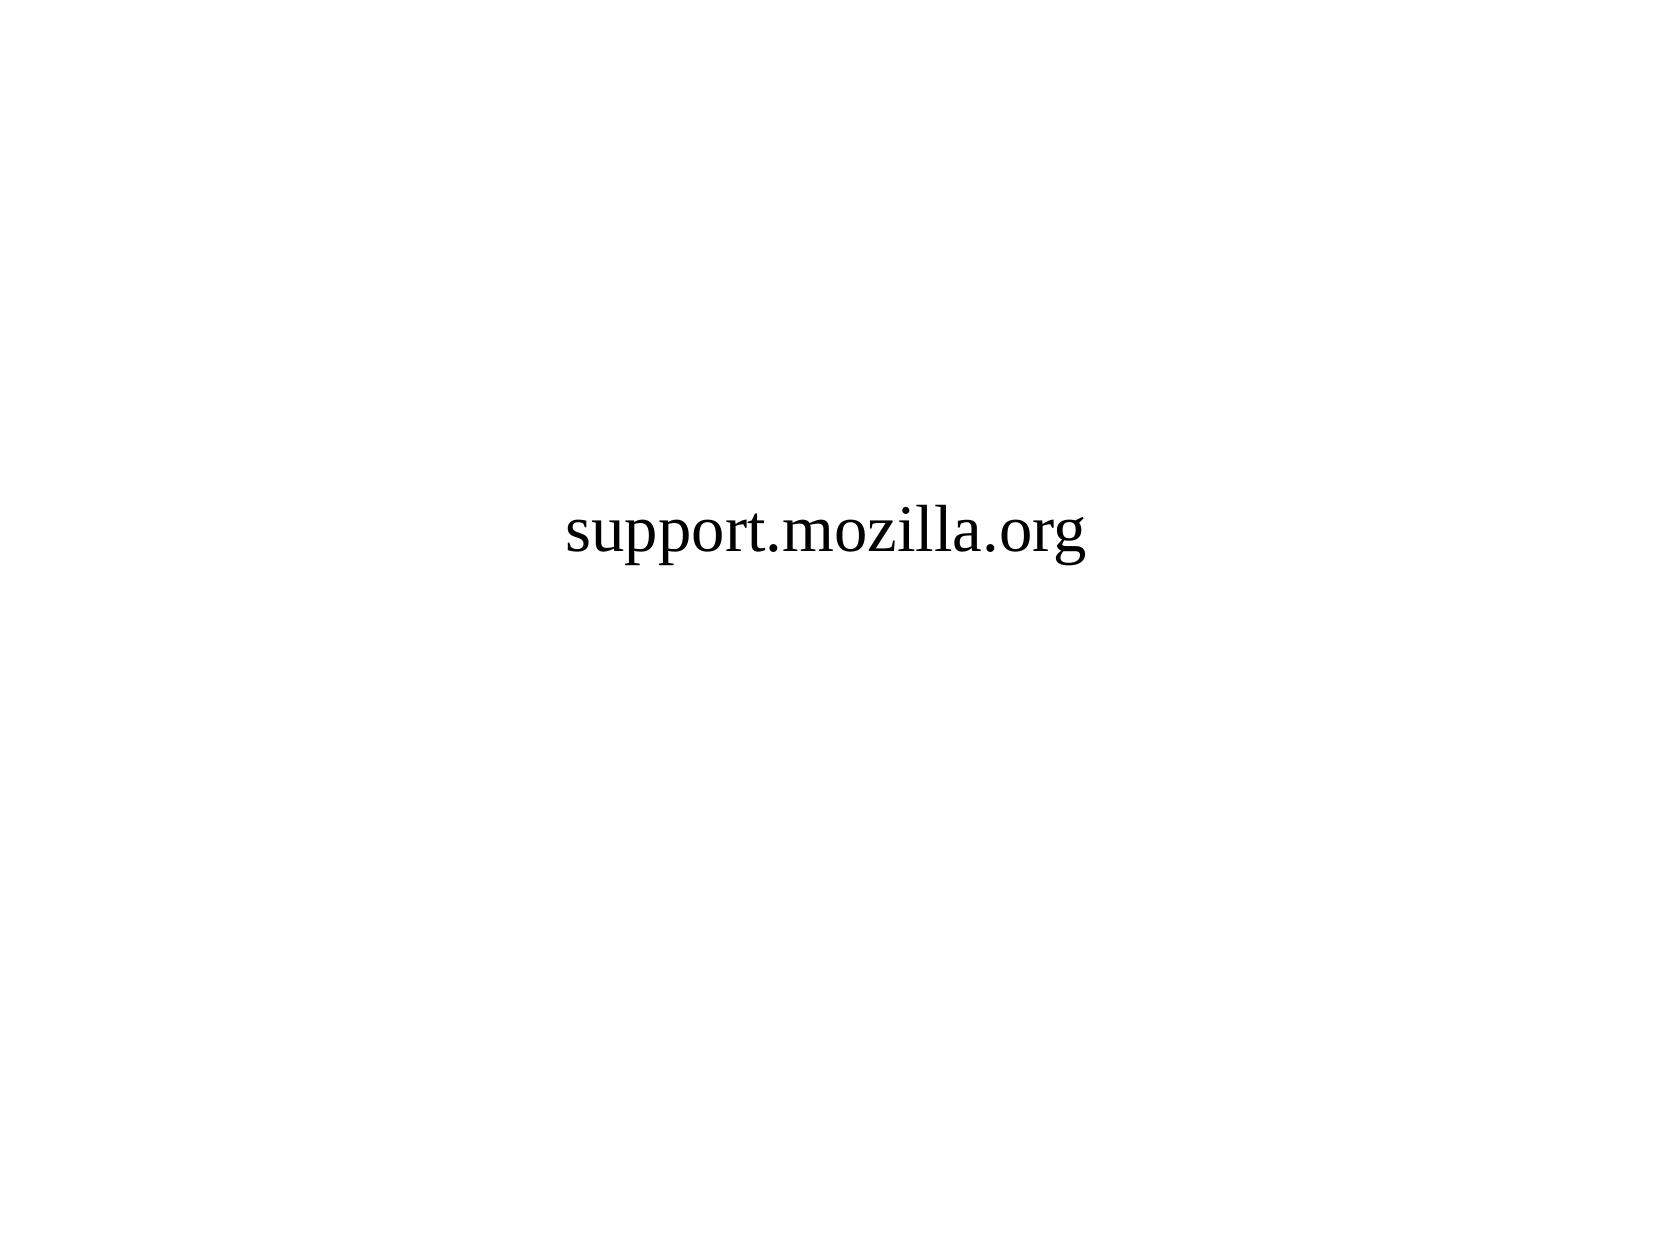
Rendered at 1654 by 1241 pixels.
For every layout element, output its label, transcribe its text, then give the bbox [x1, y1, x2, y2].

subtitle support.mozilla.org [82, 49, 1571, 1010]
